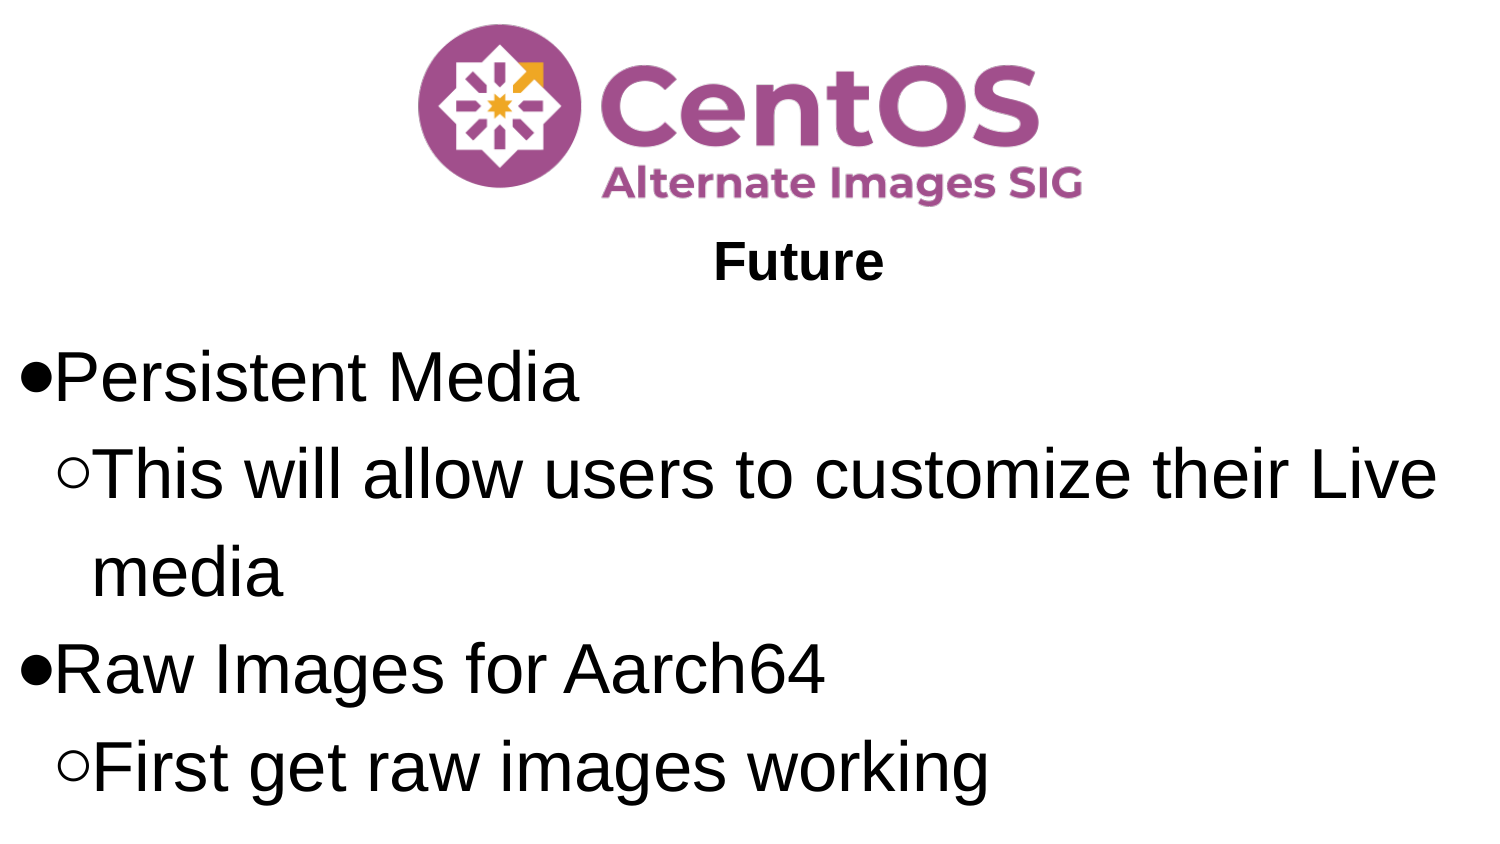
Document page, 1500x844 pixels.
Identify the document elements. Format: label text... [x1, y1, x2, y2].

picture [393, 0, 1107, 232]
text_box Future [698, 223, 901, 301]
list Persistent Media This will allow users to customize their Live media Raw Images for Aarch64 First get raw images working [0, 302, 1481, 826]
